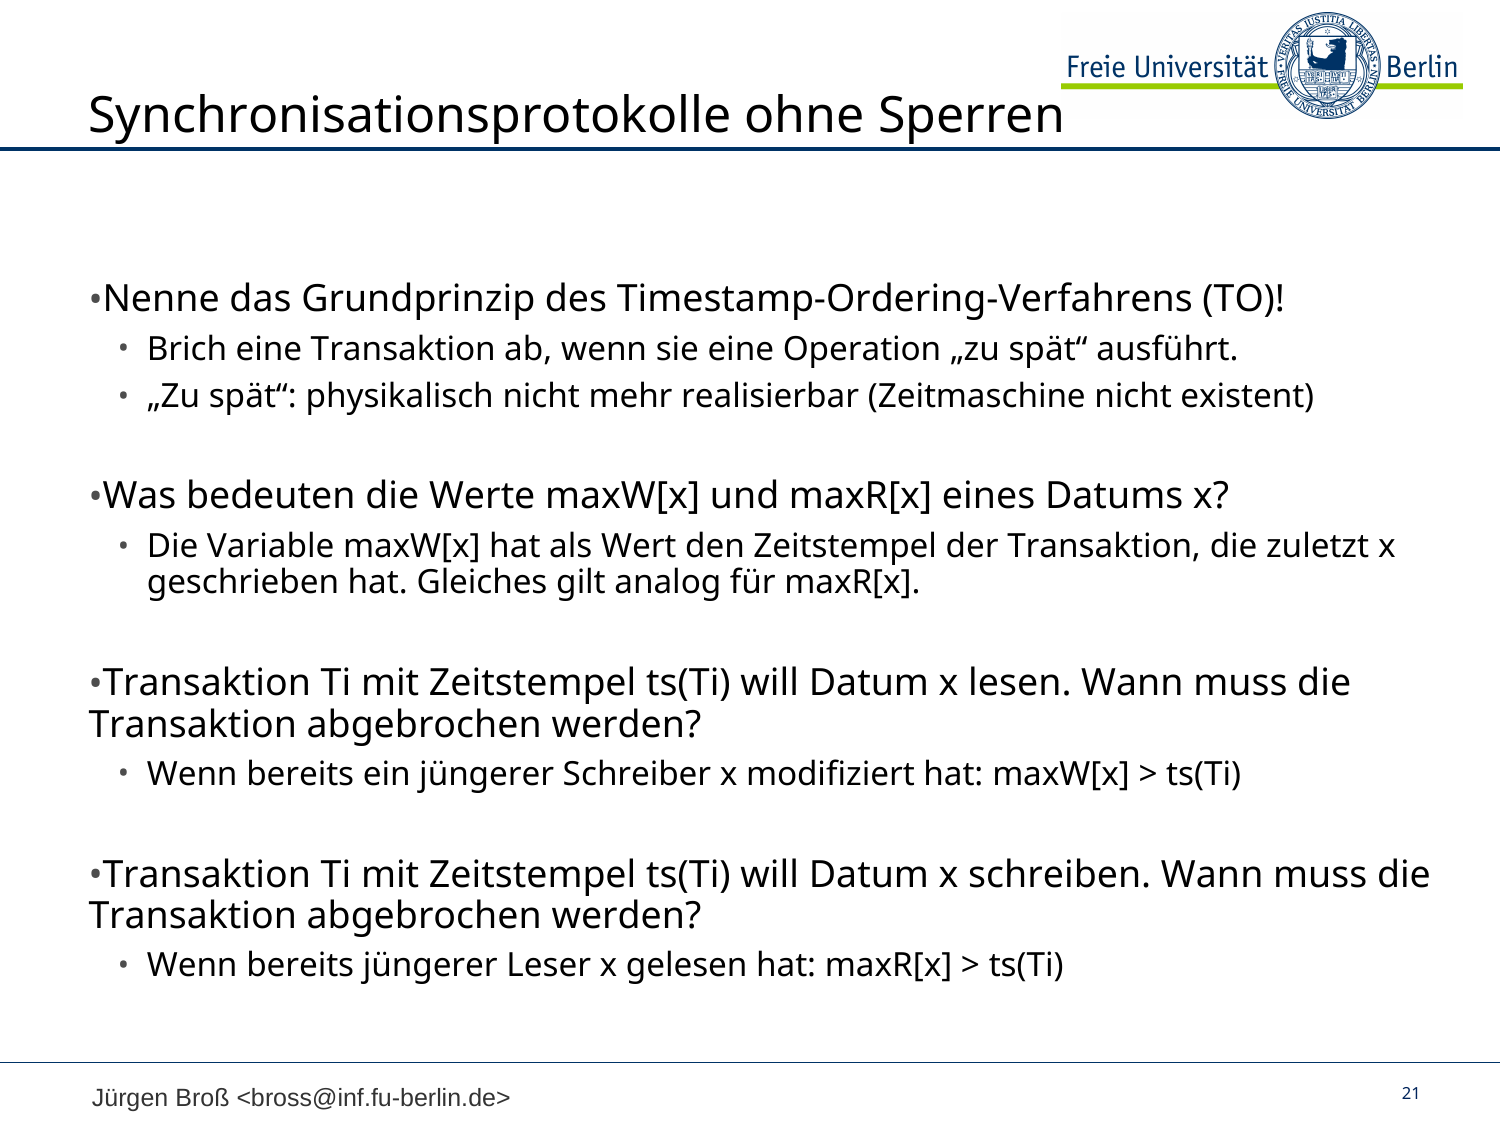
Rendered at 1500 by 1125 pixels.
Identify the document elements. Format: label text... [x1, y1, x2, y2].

picture [1061, 12, 1463, 119]
title Synchronisationsprotokolle ohne Sperren [88, 87, 1275, 143]
list Nenne das Grundprinzip des Timestamp-Ordering-Verfahrens (TO)! Brich eine Transaktion ab, wenn sie eine Operation „zu spät“ ausführt. „Zu spät“: physikalisch nicht mehr realisierbar (Zeitmaschine nicht existent) Was bedeuten die Werte maxW[x] und maxR[x] eines Datums x? Die Variable maxW[x] hat als Wert den Zeitstempel der Transaktion, die zuletzt x geschrieben hat. Gleiches gilt analog für maxR[x]. Transaktion Ti mit Zeitstempel ts(Ti) will Datum x lesen. Wann muss die Transaktion abgebrochen werden? Wenn bereits ein jüngerer Schreiber x modifiziert hat: maxW[x] > ts(Ti) Transaktion Ti mit Zeitstempel ts(Ti) will Datum x schreiben. Wann muss die Transaktion abgebrochen werden? Wenn bereits jüngerer Leser x gelesen hat: maxR[x] > ts(Ti) [88, 278, 1459, 1037]
